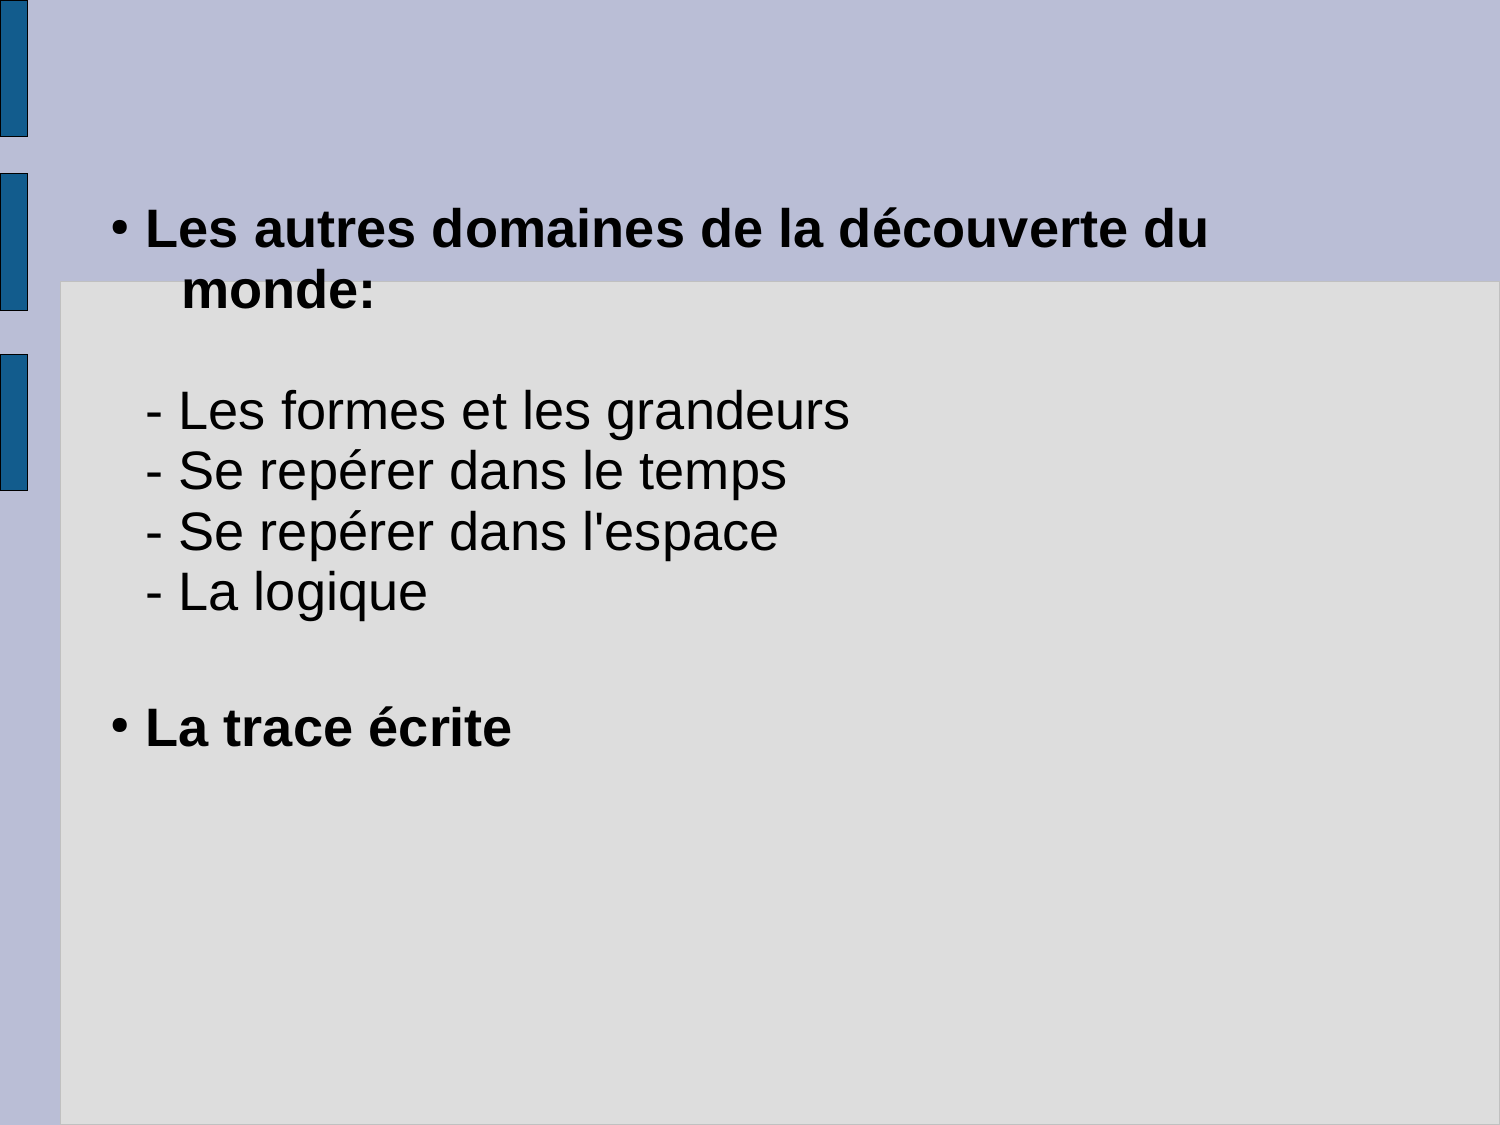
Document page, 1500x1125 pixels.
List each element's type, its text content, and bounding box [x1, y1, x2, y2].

subtitle Les autres domaines de la découverte du monde: - Les formes et les grandeurs - Se repérer dans le temps - Se repérer dans l'espace - La logique La trace écrite [110, 82, 1392, 1022]
